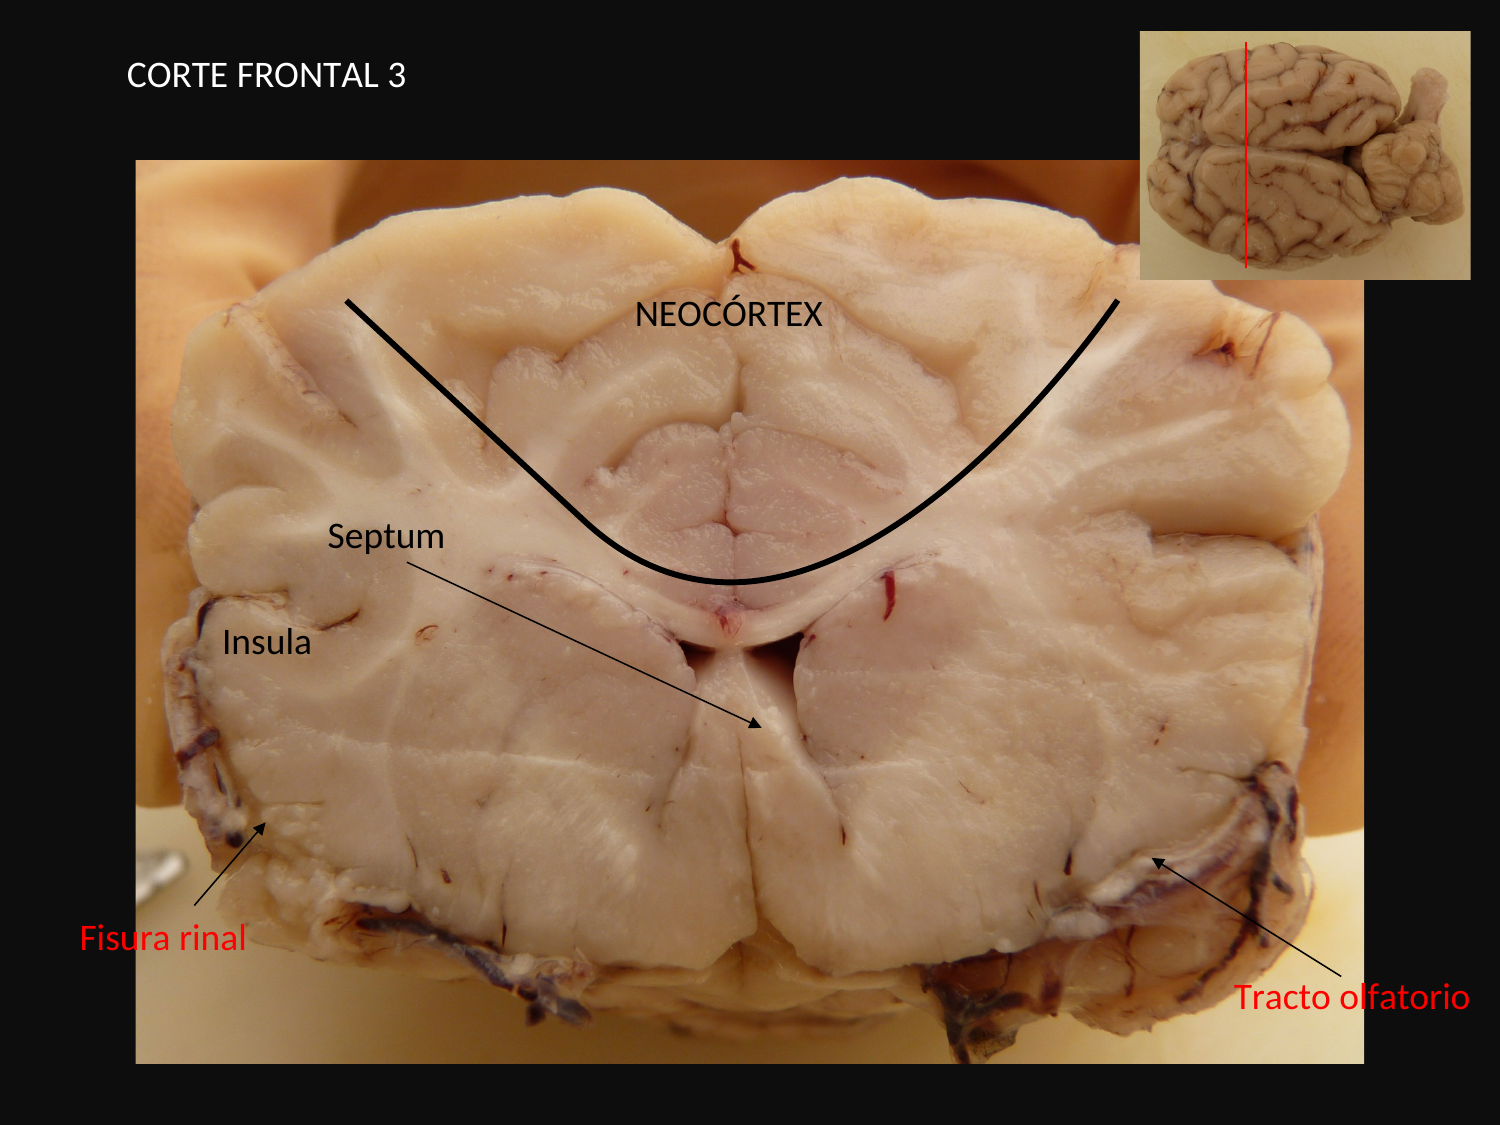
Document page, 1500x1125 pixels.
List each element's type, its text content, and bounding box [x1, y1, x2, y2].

text_box Fisura rinal [64, 904, 361, 966]
text_box CORTE FRONTAL 3 [112, 42, 951, 104]
text_box [135, 31, 1471, 1064]
text_box Septum [312, 503, 550, 564]
text_box Tracto olfatorio [1218, 964, 1486, 1025]
text_box Insula [207, 609, 328, 671]
text_box NEOCÓRTEX [620, 281, 904, 342]
